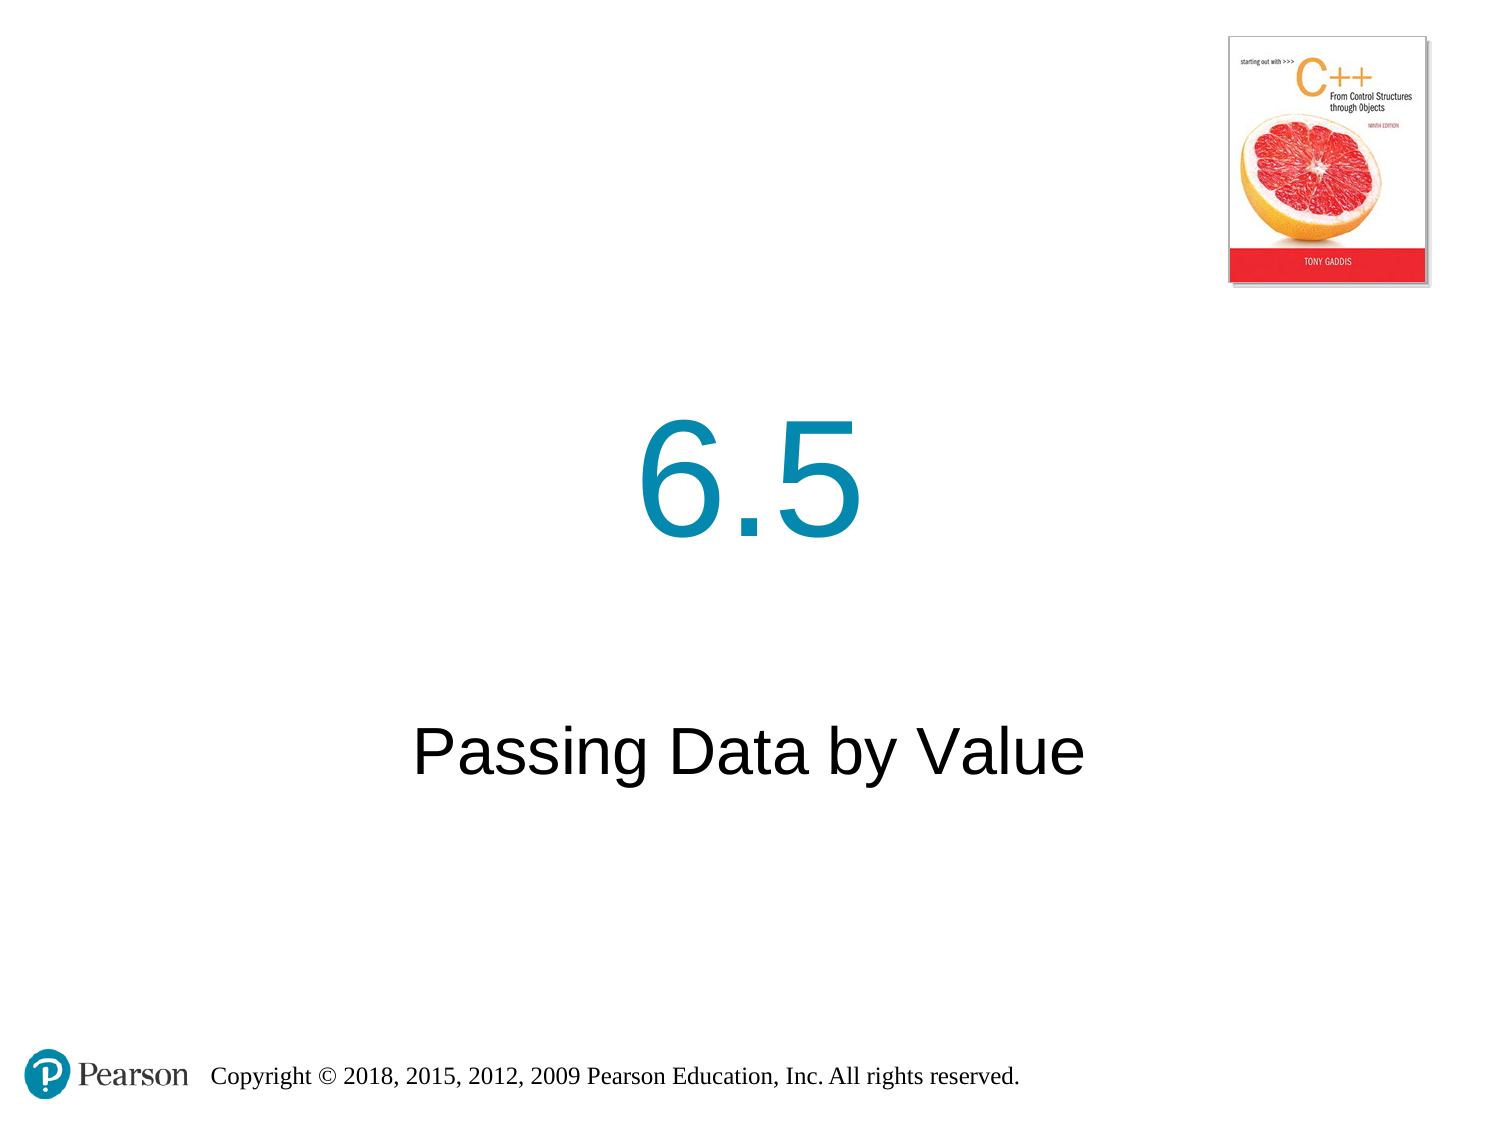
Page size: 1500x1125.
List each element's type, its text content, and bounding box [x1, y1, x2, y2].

subtitle Passing Data by Value [225, 699, 1276, 988]
title 6.5 [112, 349, 1388, 591]
